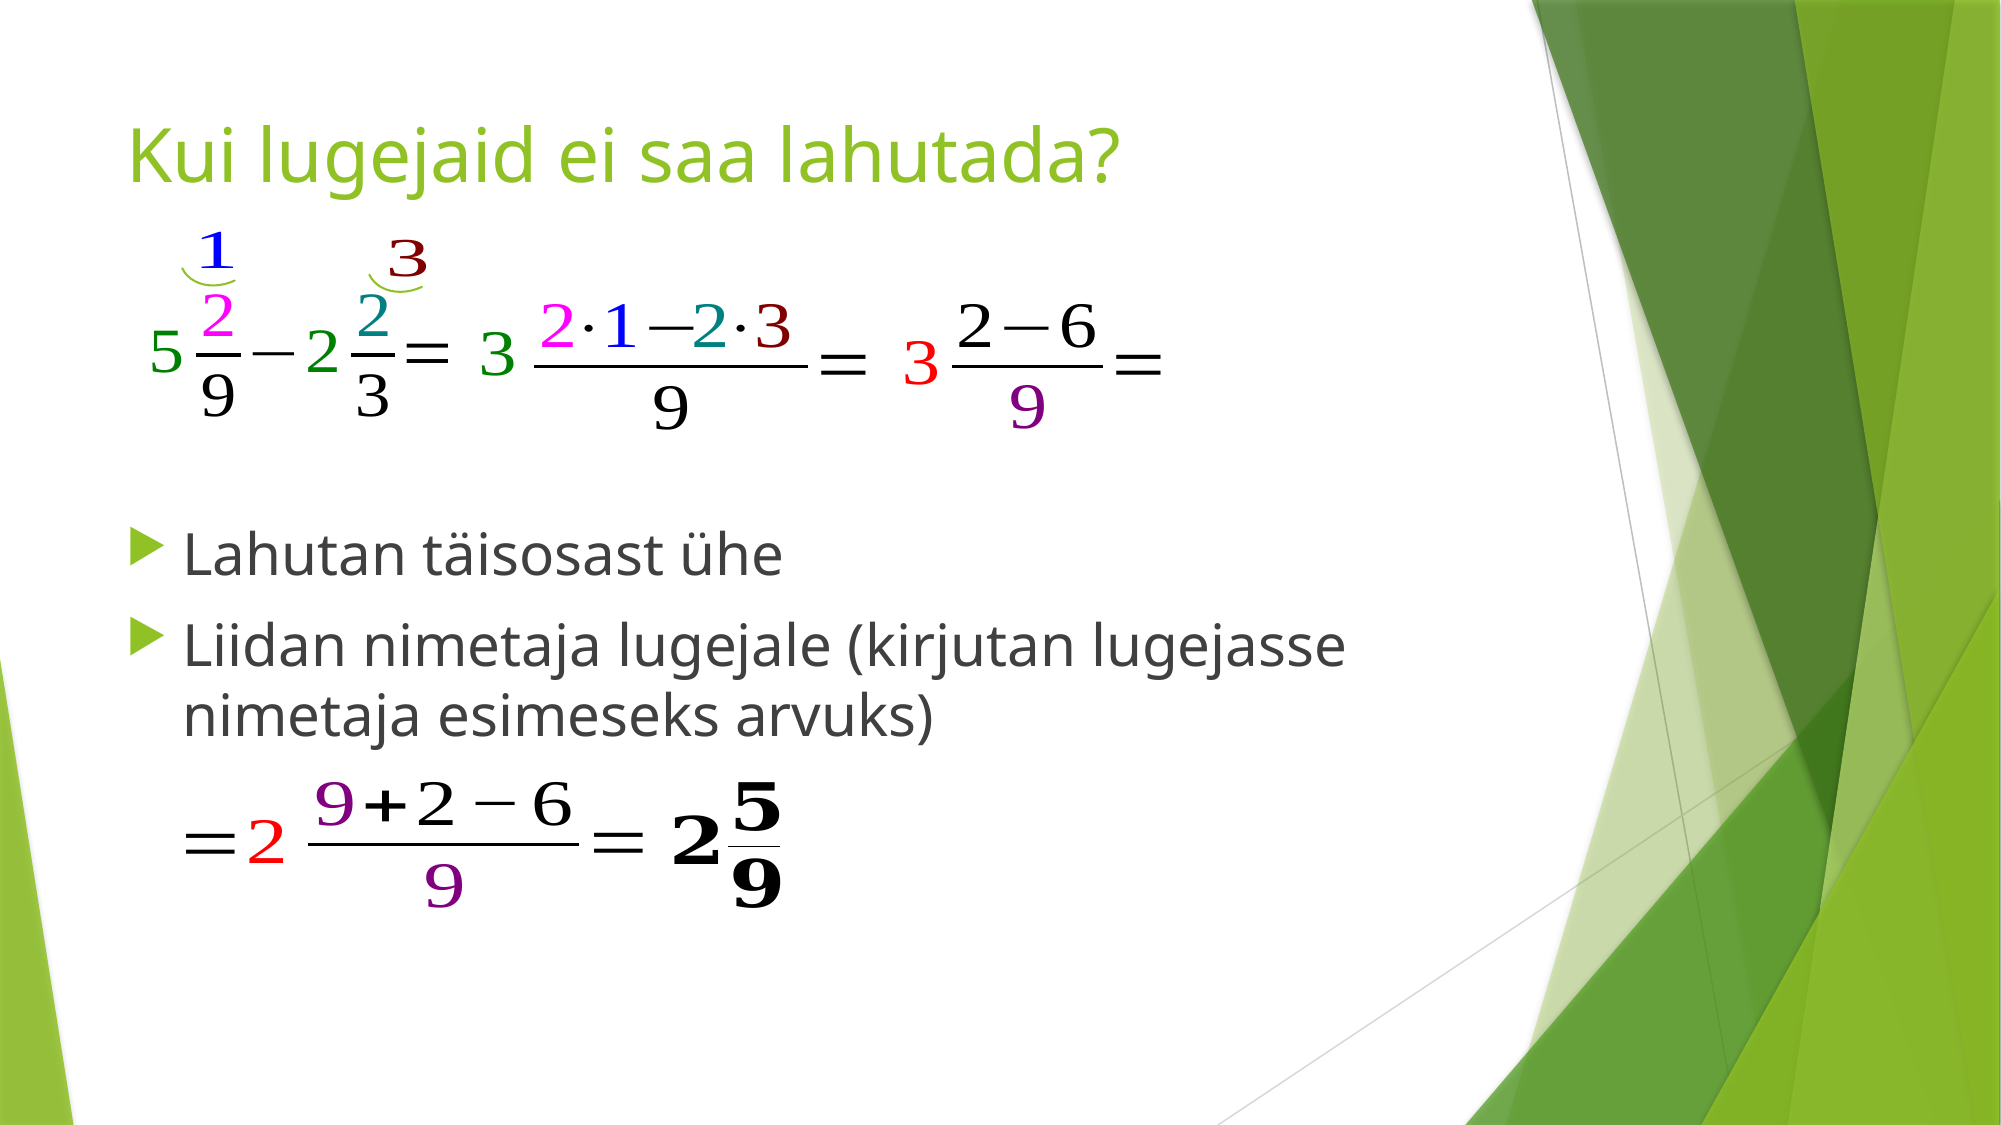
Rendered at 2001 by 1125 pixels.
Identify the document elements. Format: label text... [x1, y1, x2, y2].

title Kui lugejaid ei saa lahutada? [111, 99, 1522, 317]
chart [893, 289, 1179, 443]
chart [158, 767, 791, 922]
chart [141, 220, 466, 430]
chart [470, 289, 884, 443]
list Lahutan täisosast ühe Liidan nimetaja lugejale (kirjutan lugejasse nimetaja esimeseks arvuks) [111, 509, 1603, 755]
